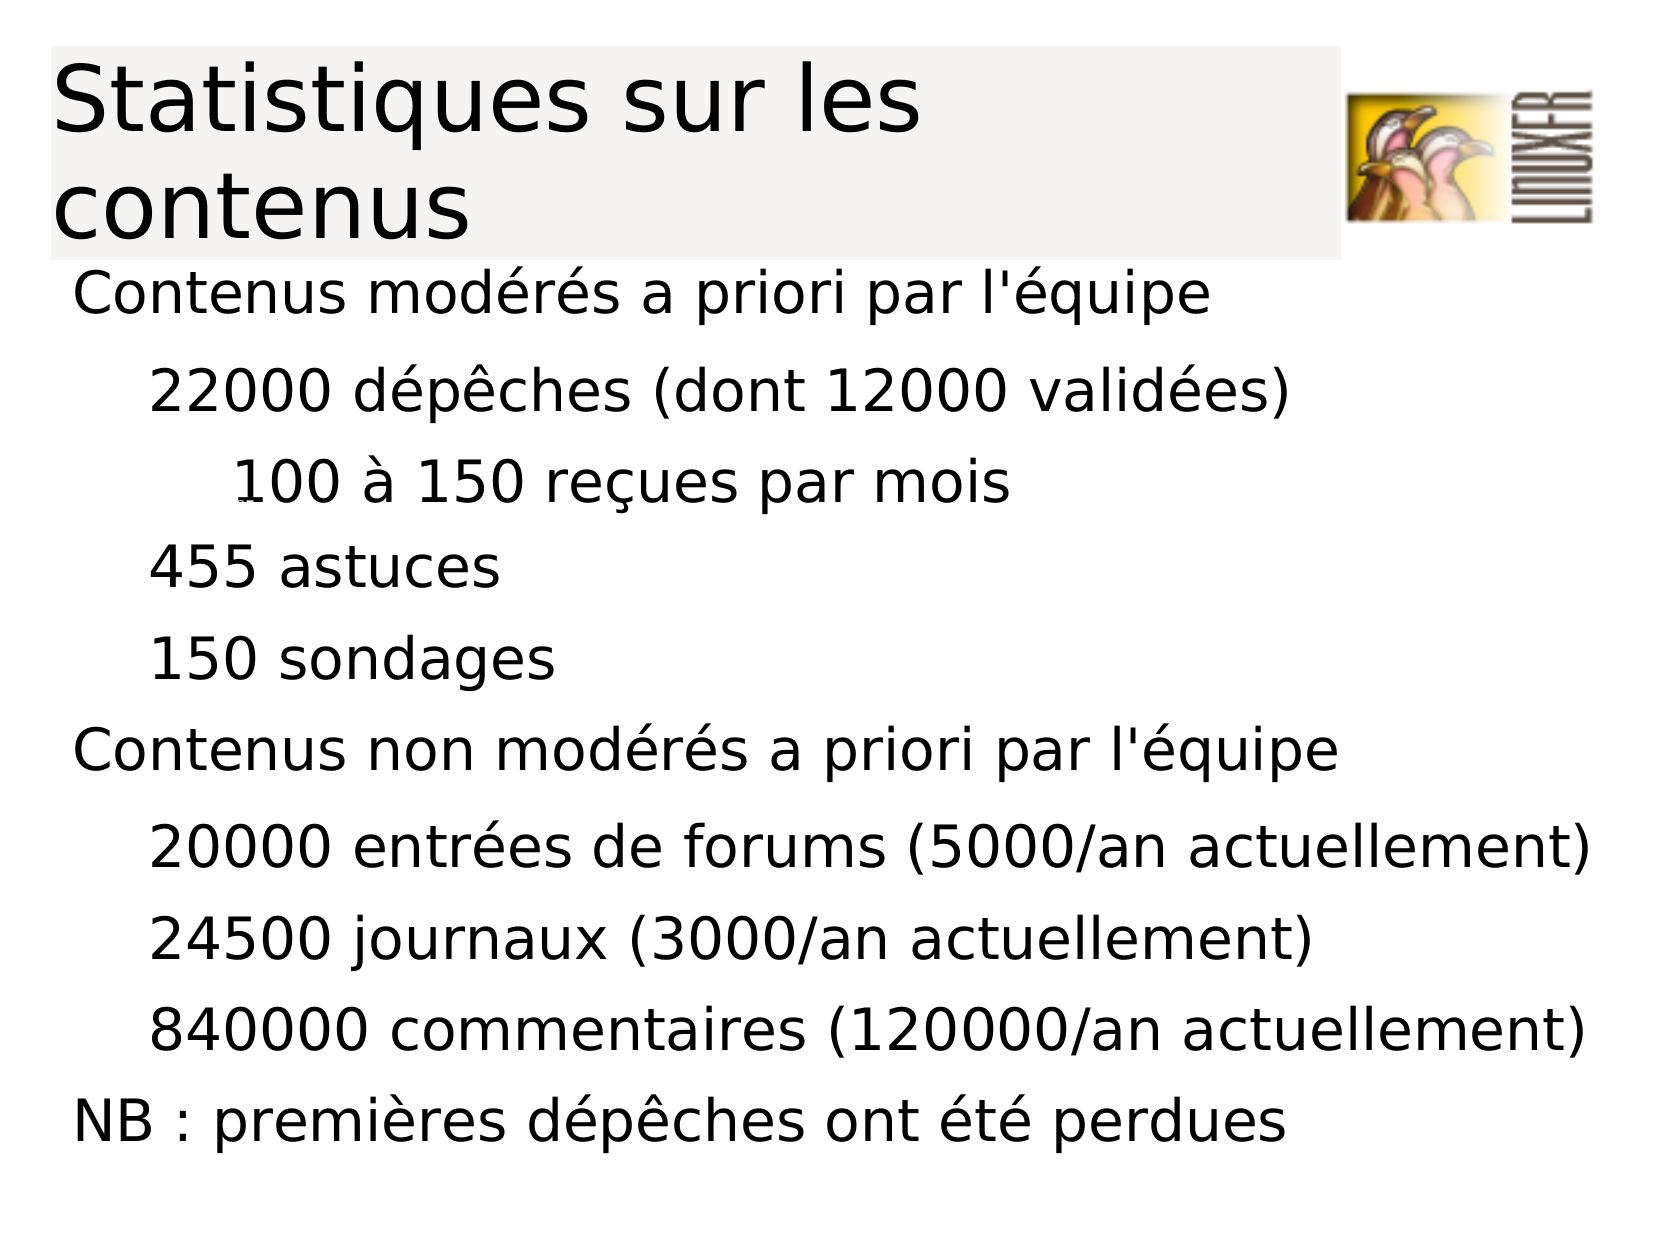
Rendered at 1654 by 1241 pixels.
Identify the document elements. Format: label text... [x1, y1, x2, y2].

text_box 4665 [213, 495, 266, 525]
list Contenus modérés a priori par l'équipe 22000 dépêches (dont 12000 validées) 100 à 150 reçues par mois 455 astuces 150 sondages Contenus non modérés a priori par l'équipe 20000 entrées de forums (5000/an actuellement) 24500 journaux (3000/an actuellement) 840000 commentaires (120000/an actuellement) NB : premières dépêches ont été perdues [54, 259, 1628, 1241]
title Statistiques sur les contenus [51, 45, 1342, 261]
picture [1342, 88, 1601, 229]
